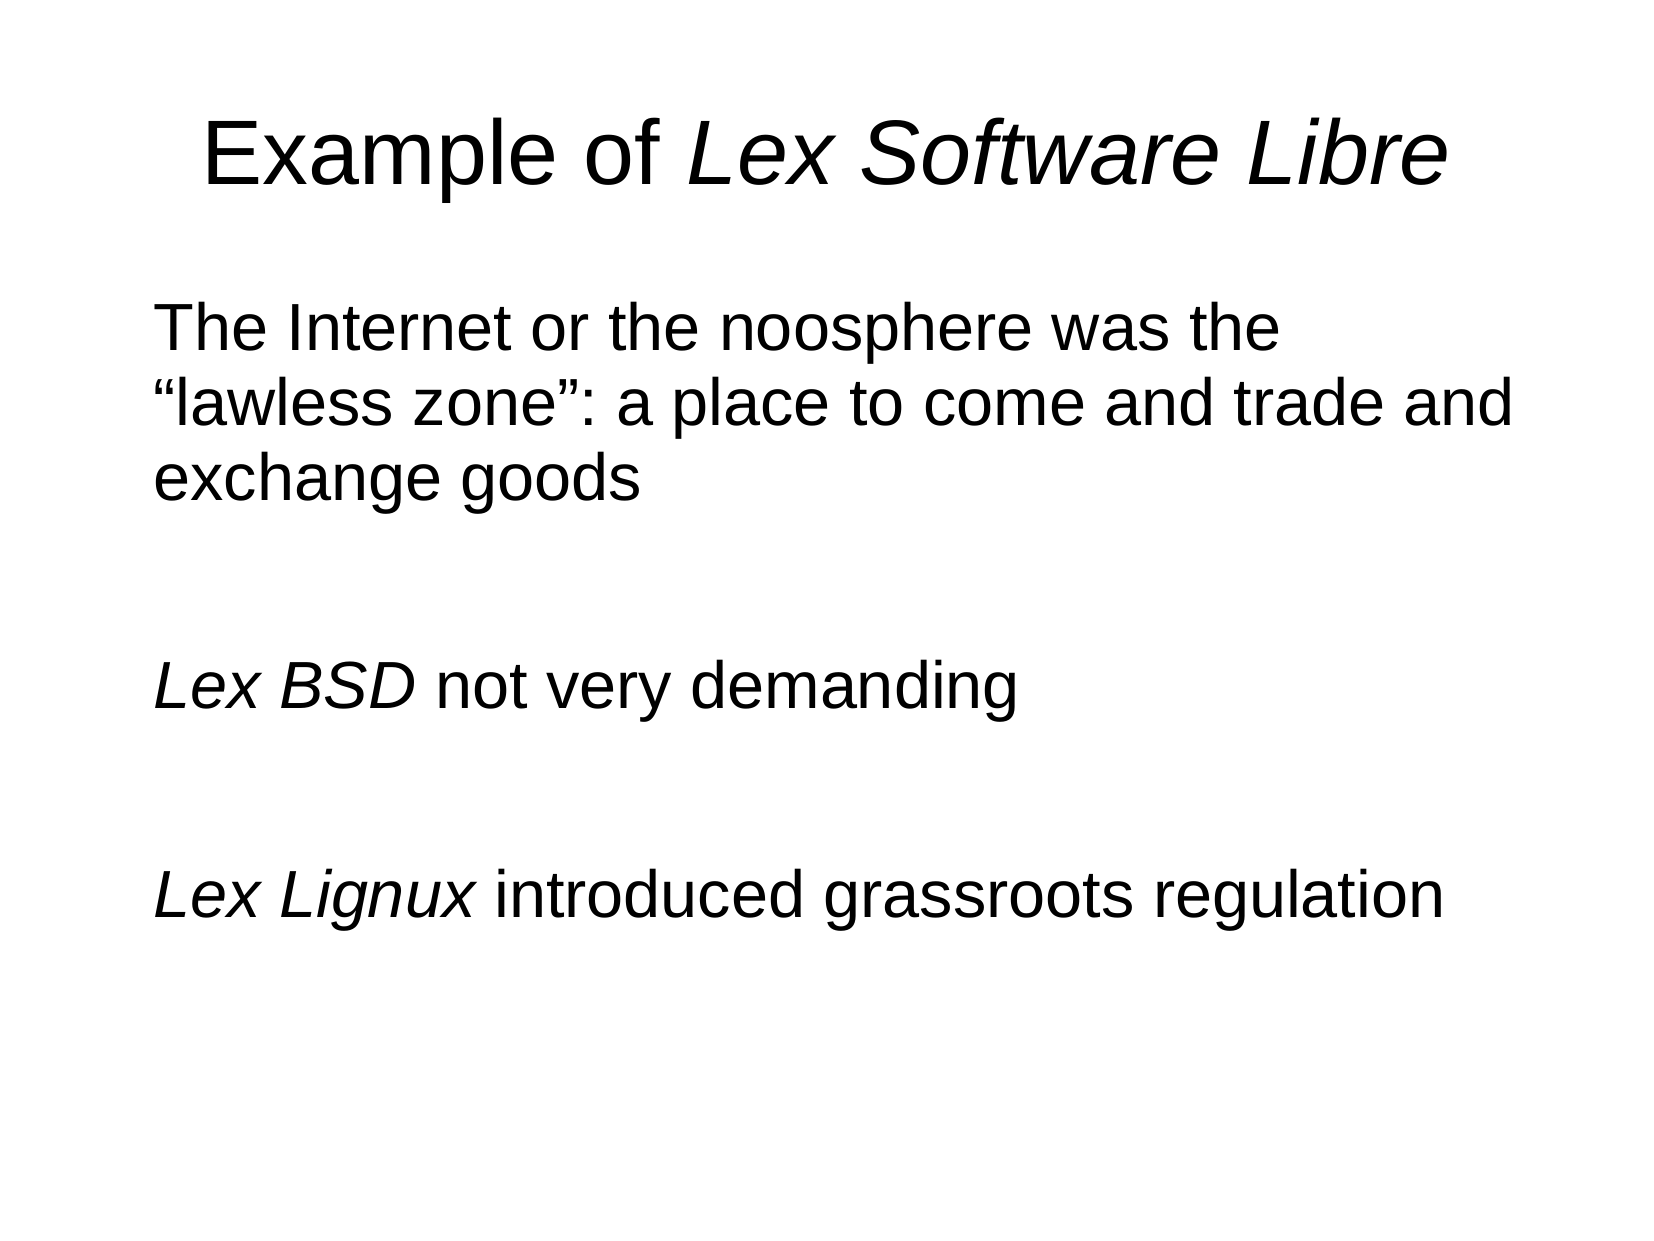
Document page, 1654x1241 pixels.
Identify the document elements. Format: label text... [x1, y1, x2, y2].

title Example of Lex Software Libre [82, 49, 1571, 257]
list The Internet or the noosphere was the “lawless zone”: a place to come and trade and exchange goods Lex BSD not very demanding Lex Lignux introduced grassroots regulation [82, 290, 1538, 1010]
